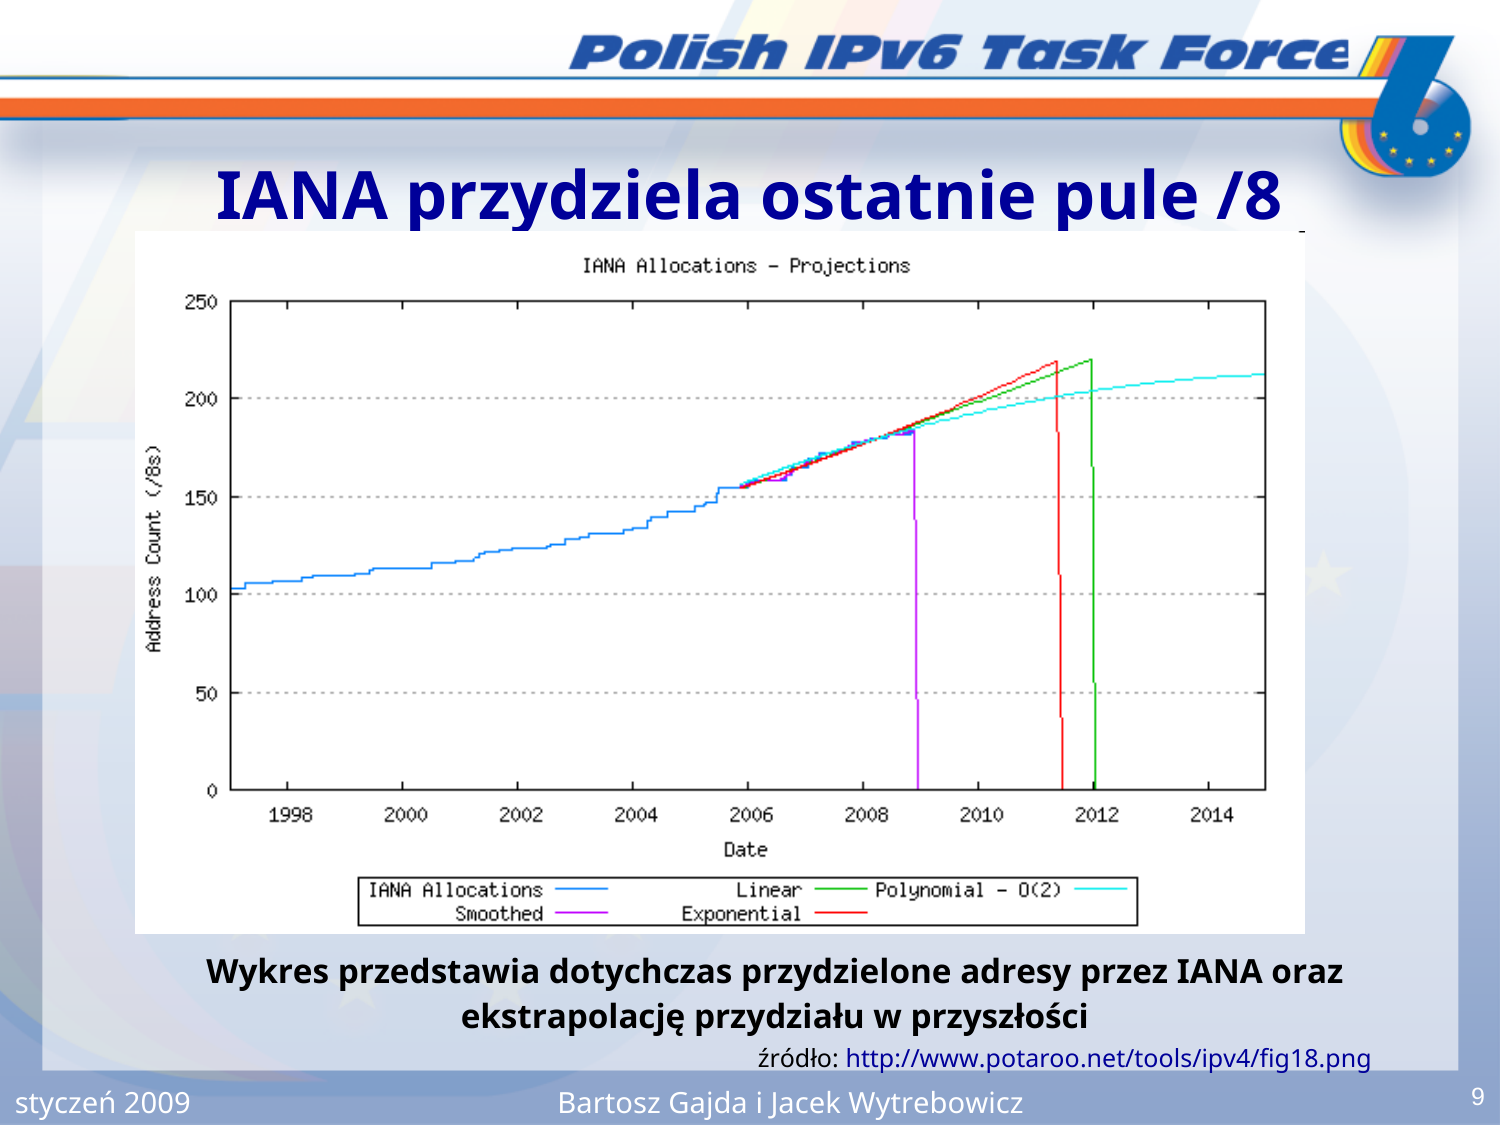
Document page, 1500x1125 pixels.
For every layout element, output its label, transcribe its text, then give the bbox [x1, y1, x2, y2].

text_box Wykres przedstawia dotychczas przydzielone adresy przez IANA oraz ekstrapolację przydziału w przyszłości [112, 940, 1439, 1047]
picture [0, 0, 1500, 1125]
title IANA przydziela ostatnie pule /8 [112, 99, 1388, 288]
list źródło: http://www.potaroo.net/tools/ipv4/fig18.png [147, 1047, 1388, 1074]
